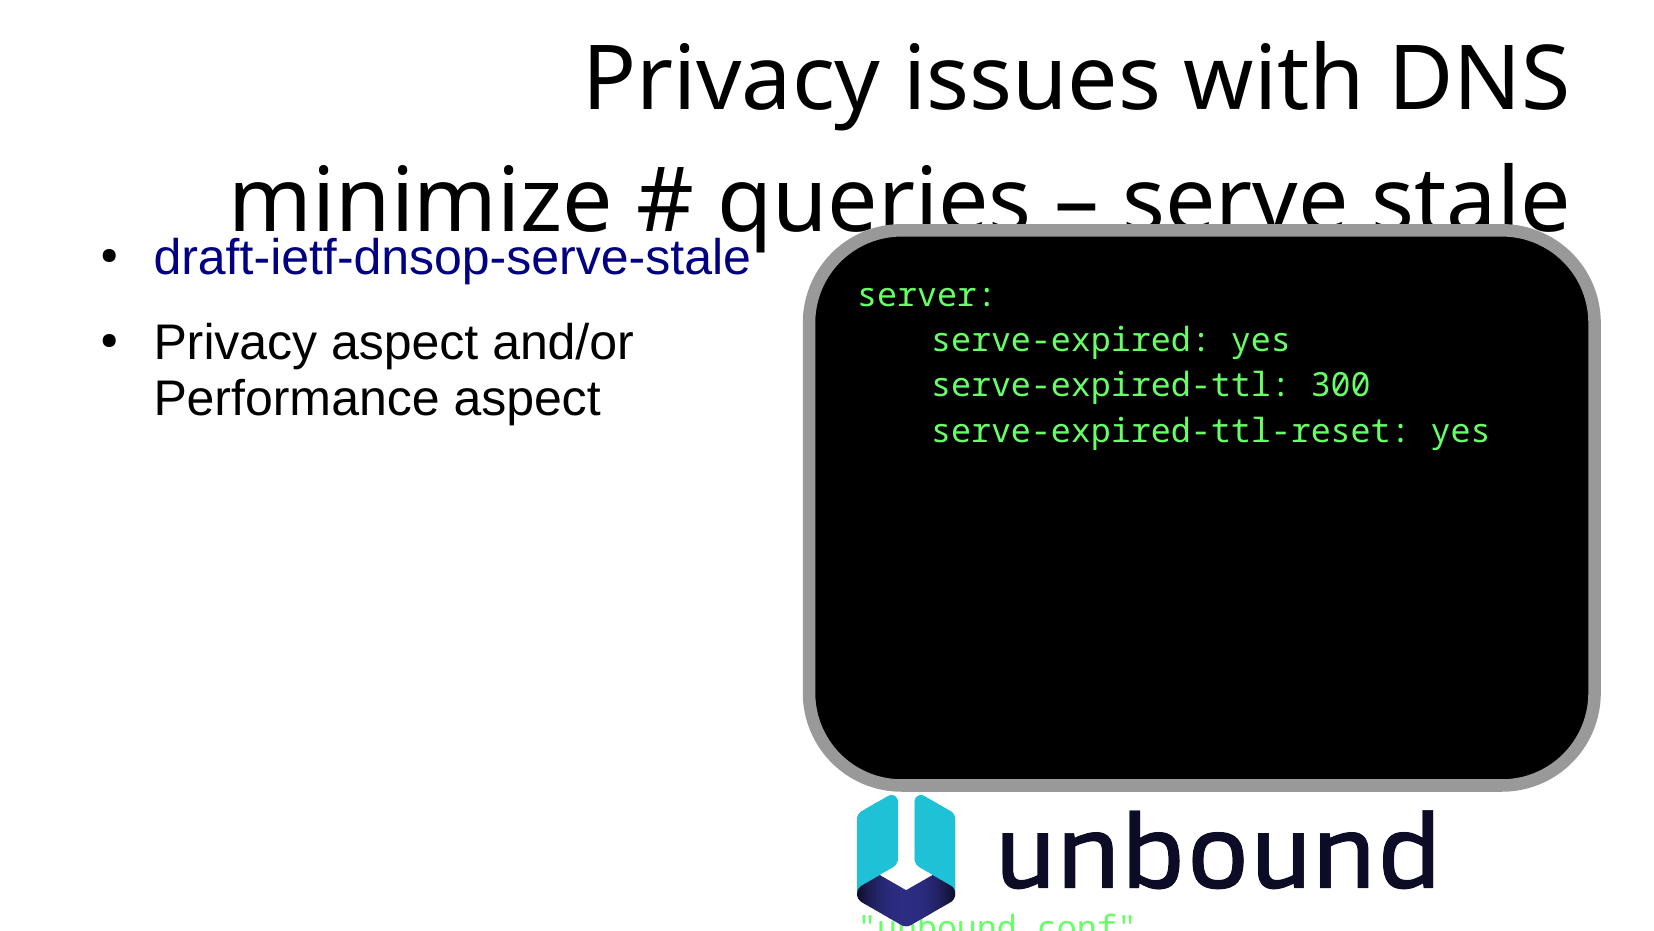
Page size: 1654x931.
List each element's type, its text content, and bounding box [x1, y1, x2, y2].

picture [844, 790, 1436, 931]
title Privacy issues with DNS minimize # queries – serve stale [82, 13, 1571, 211]
list draft-ietf-dnsop-serve-stale Privacy aspect and/or Performance aspect [82, 229, 780, 769]
text_box server: serve-expired: yes serve-expired-ttl: 300 serve-expired-ttl-reset: yes "unbound.conf" [809, 230, 1595, 786]
